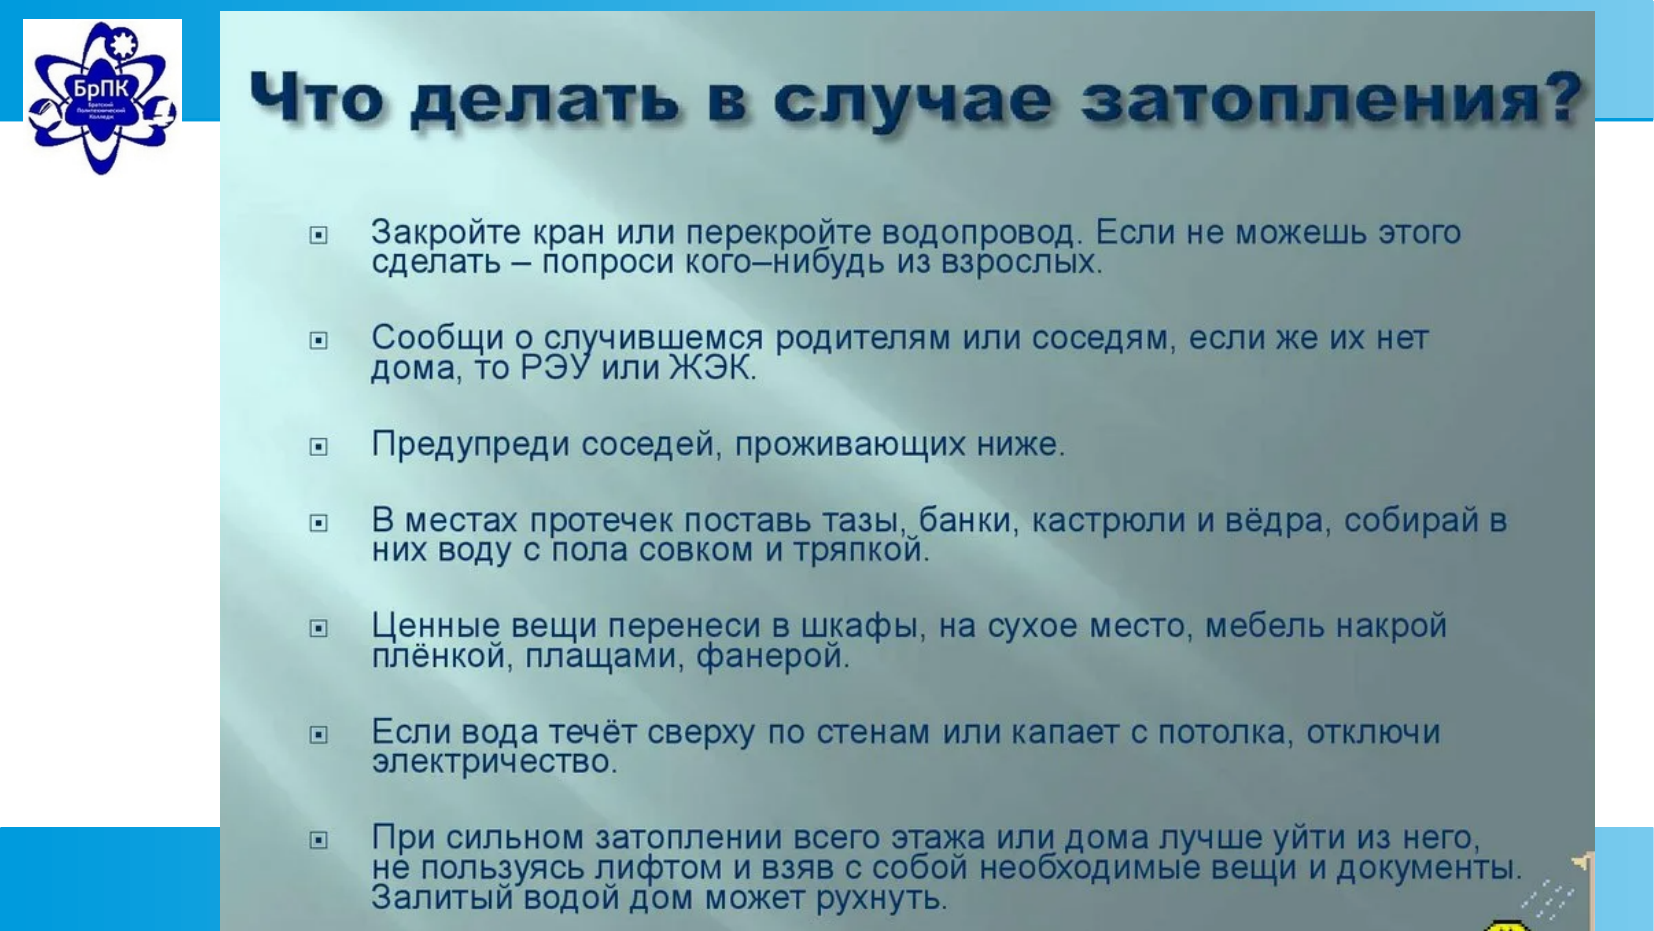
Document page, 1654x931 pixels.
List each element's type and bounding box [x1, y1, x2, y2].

picture [23, 20, 182, 178]
picture [220, 11, 1595, 931]
